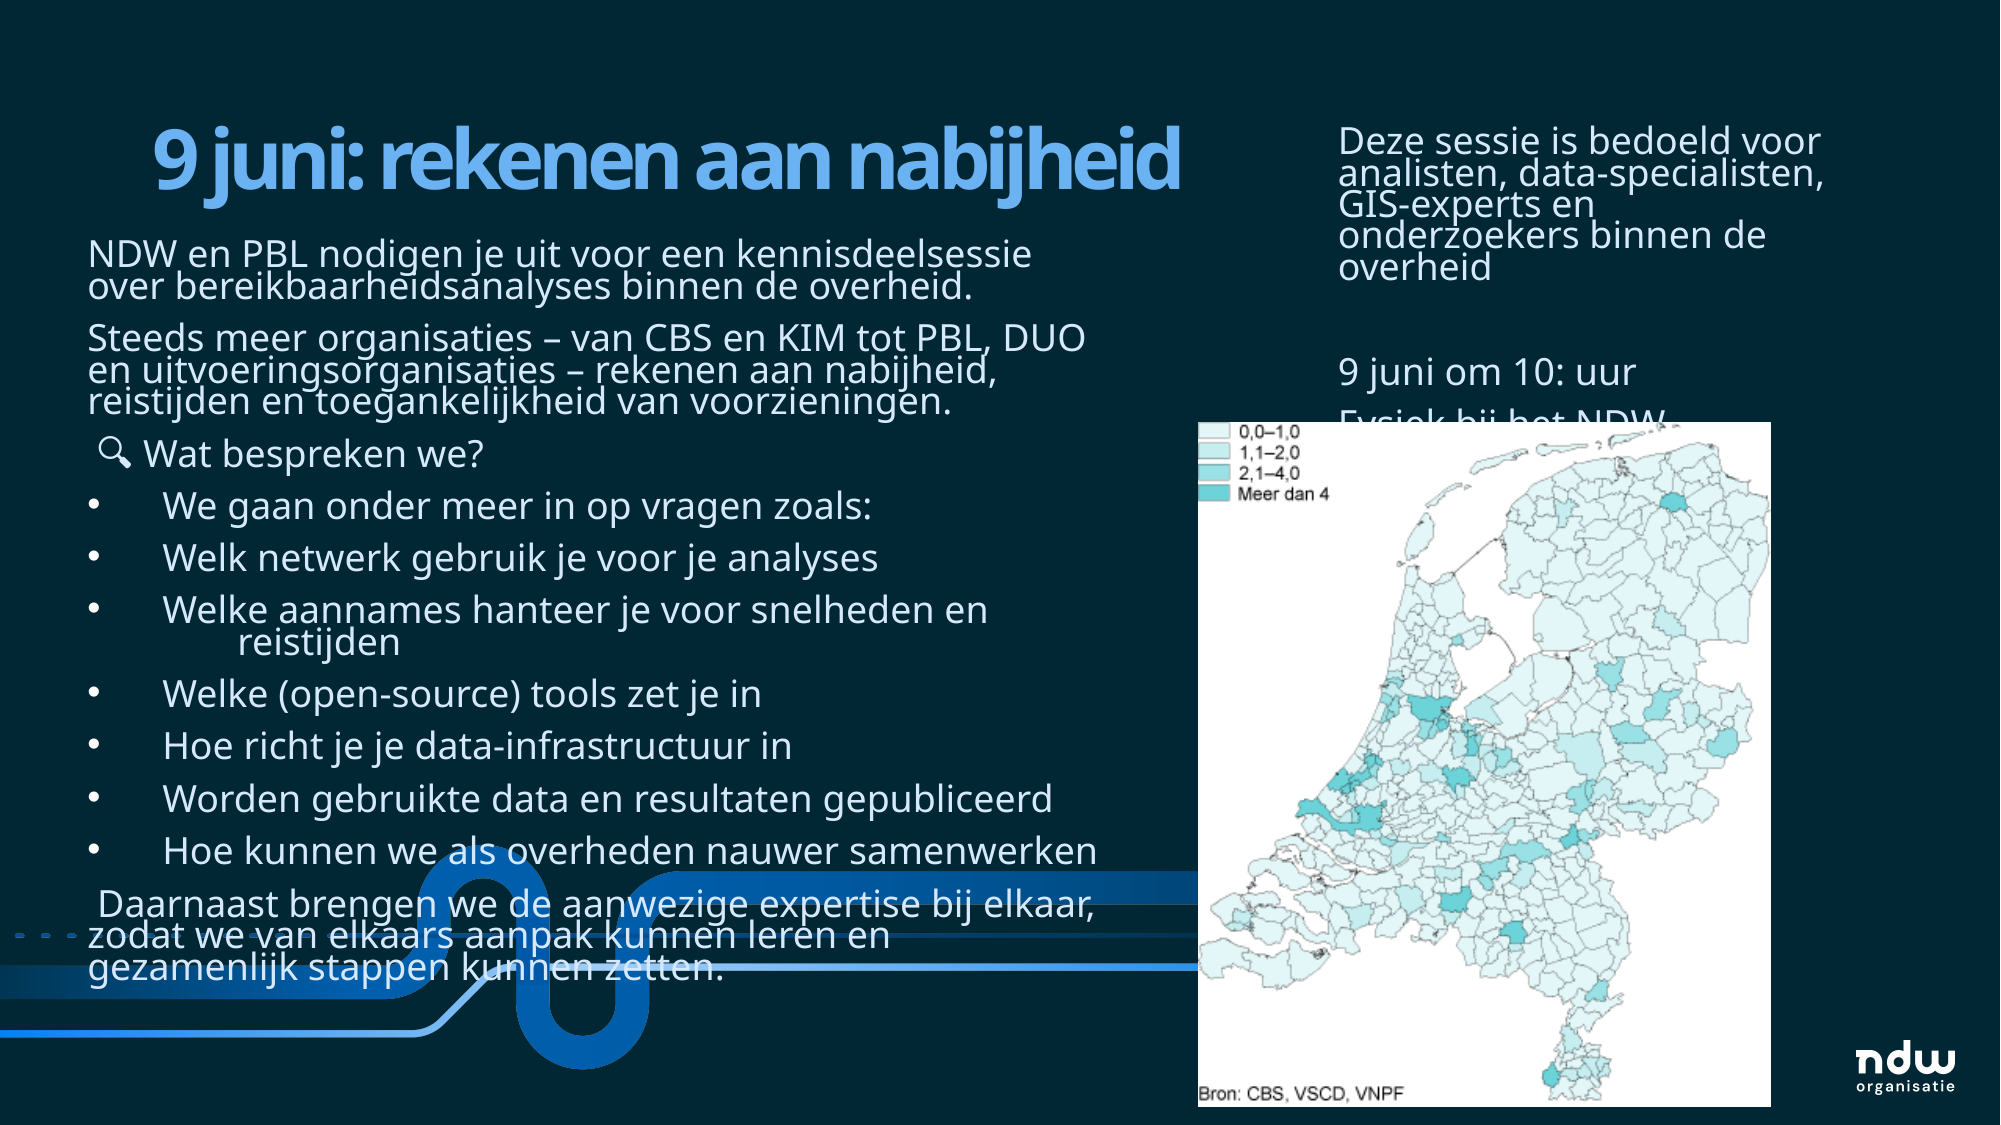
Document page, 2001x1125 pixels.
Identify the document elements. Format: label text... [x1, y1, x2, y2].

list NDW en PBL nodigen je uit voor een kennisdeelsessie over bereikbaarheidsanalyses binnen de overheid. Steeds meer organisaties – van CBS en KIM tot PBL, DUO en uitvoeringsorganisaties – rekenen aan nabijheid, reistijden en toegankelijkheid van voorzieningen. 🔍 Wat bespreken we? We gaan onder meer in op vragen zoals: Welk netwerk gebruik je voor je analyses Welke aannames hanteer je voor snelheden en reistijden Welke (open‑source) tools zet je in Hoe richt je je data‑infrastructuur in Worden gebruikte data en resultaten gepubliceerd Hoe kunnen we als overheden nauwer samenwerken Daarnaast brengen we de aanwezige expertise bij elkaar, zodat we van elkaars aanpak kunnen leren en gezamenlijk stappen kunnen zetten. [72, 235, 1124, 1014]
title 9 juni: rekenen aan nabijheid [137, 59, 1863, 278]
picture [1198, 422, 1770, 1106]
list Deze sessie is bedoeld voor analisten, data‑specialisten, GIS‑experts en onderzoekers binnen de overheid 9 juni om 10: uur Fysiek bij het NDW [1323, 121, 1863, 1014]
